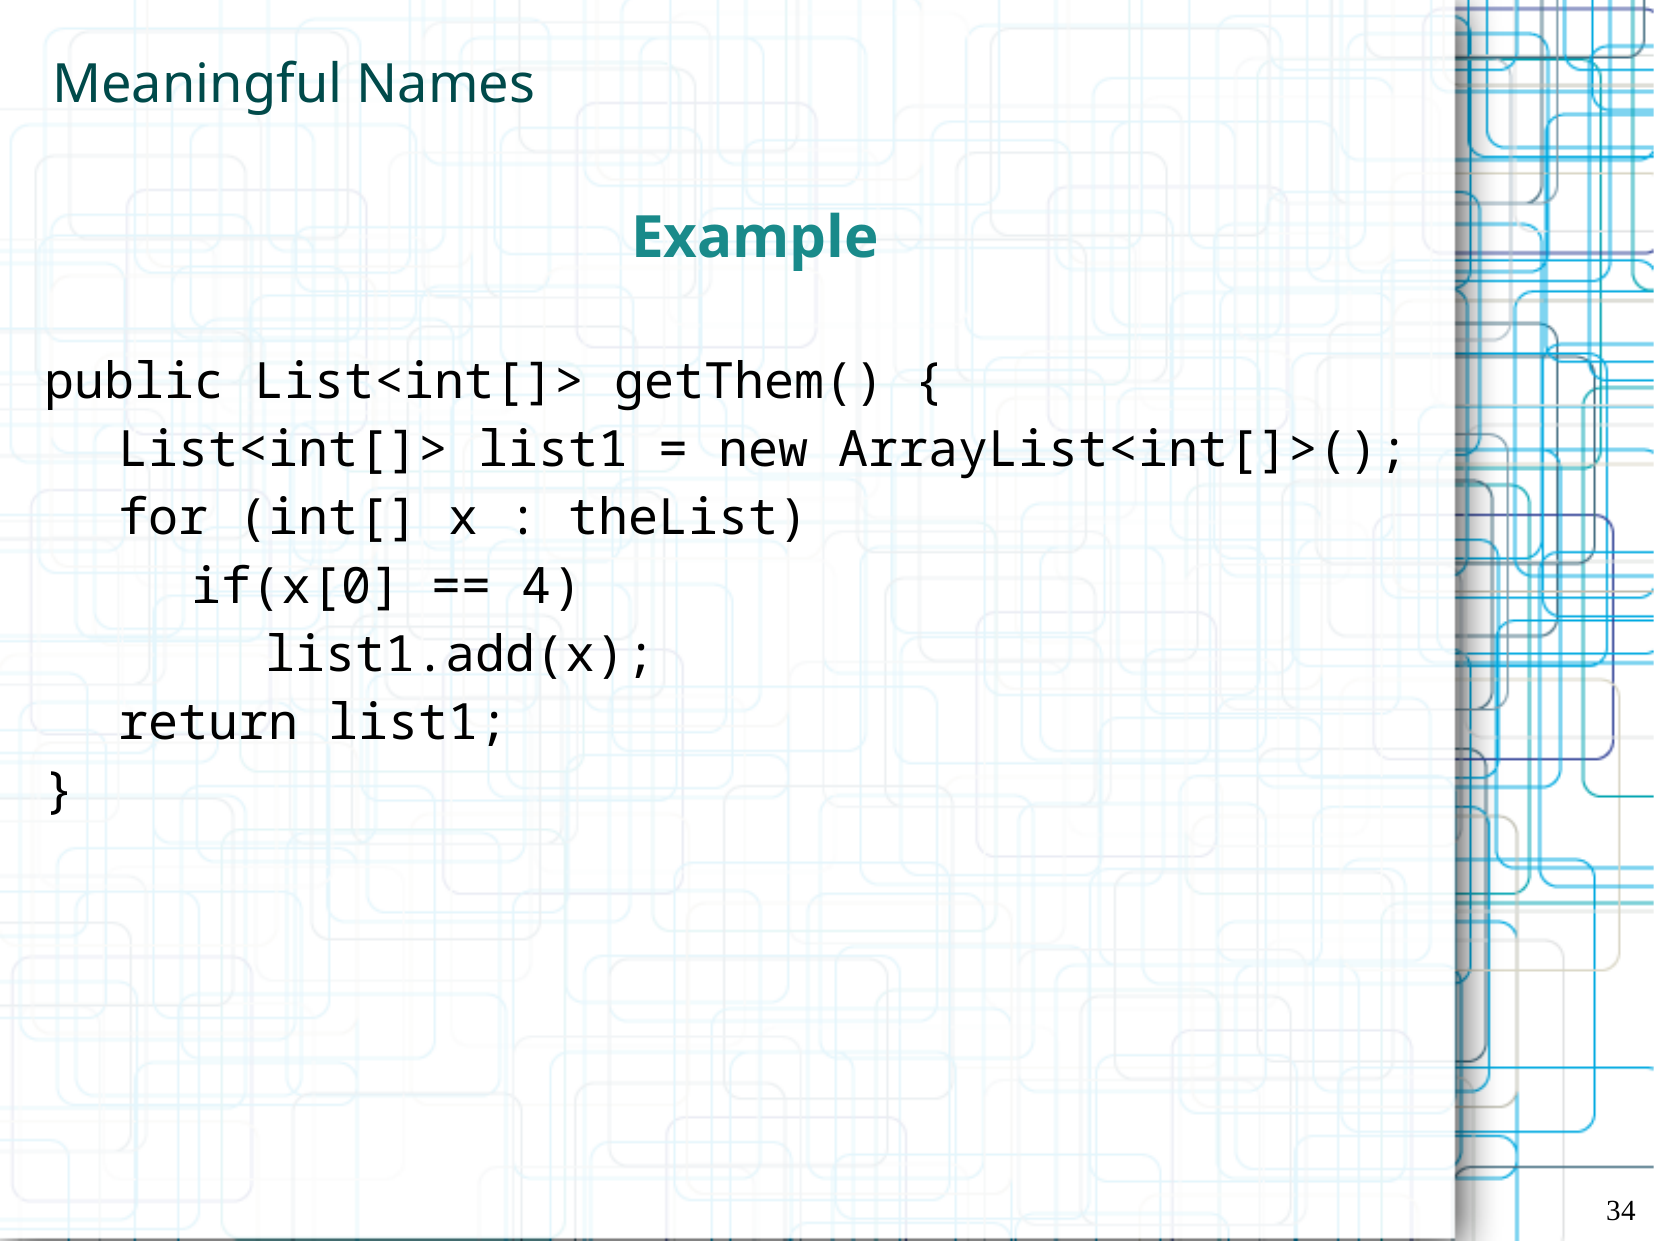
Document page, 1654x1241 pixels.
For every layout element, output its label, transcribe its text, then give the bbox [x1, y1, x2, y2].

text_box public List<int[]> getThem() { List<int[]> list1 = new ArrayList<int[]>(); for (int[] x : theList) if(x[0] == 4) list1.add(x); return list1; } [29, 337, 1447, 857]
picture [0, 0, 1654, 1241]
text_box Example [436, 187, 1074, 287]
text_box Meaningful Names [37, 37, 676, 113]
